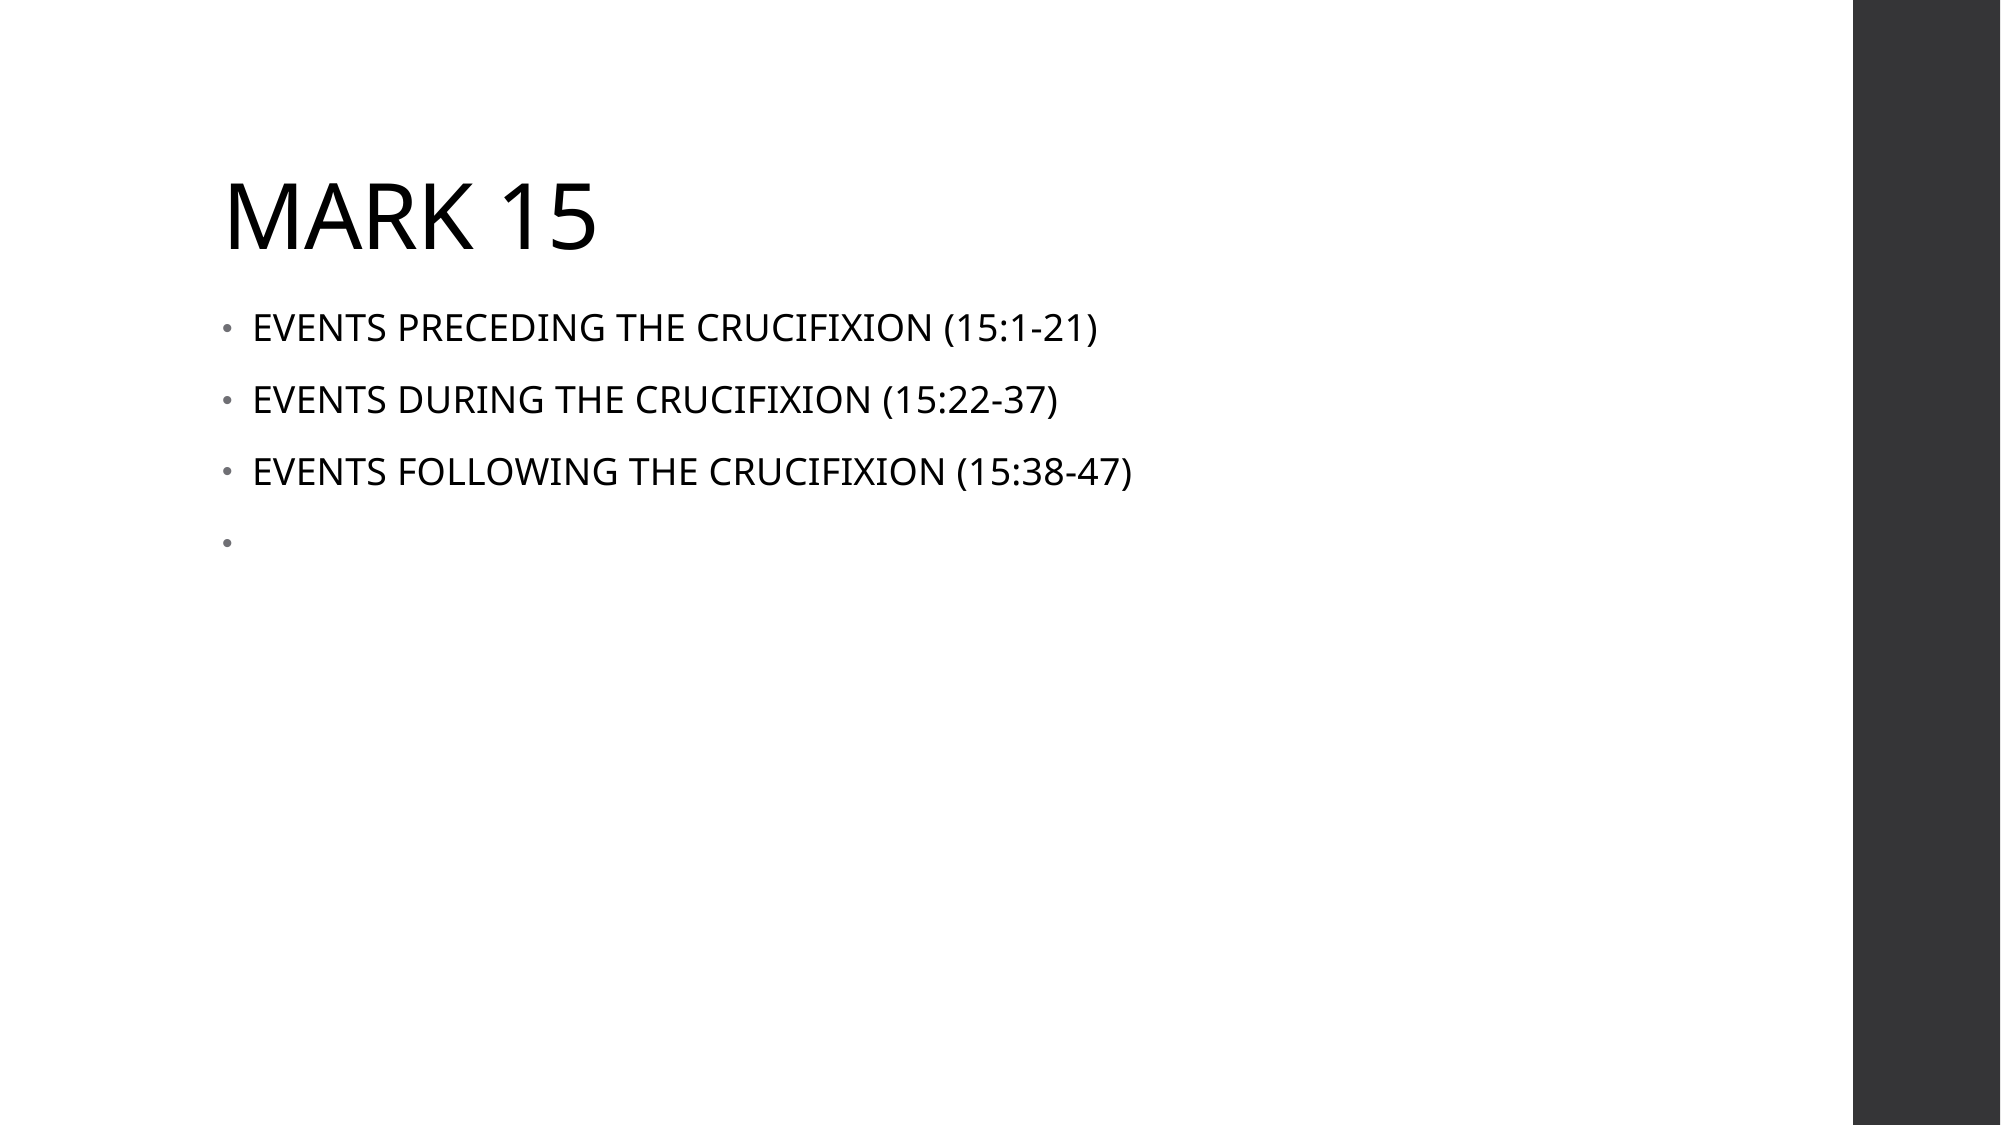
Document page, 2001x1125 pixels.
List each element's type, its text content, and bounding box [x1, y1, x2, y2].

title MARK 15 [206, 60, 1797, 278]
list EVENTS PRECEDING THE CRUCIFIXION (15:1-21) EVENTS DURING THE CRUCIFIXION (15:22-37) EVENTS FOLLOWING THE CRUCIFIXION (15:38-47) [206, 299, 1617, 1014]
